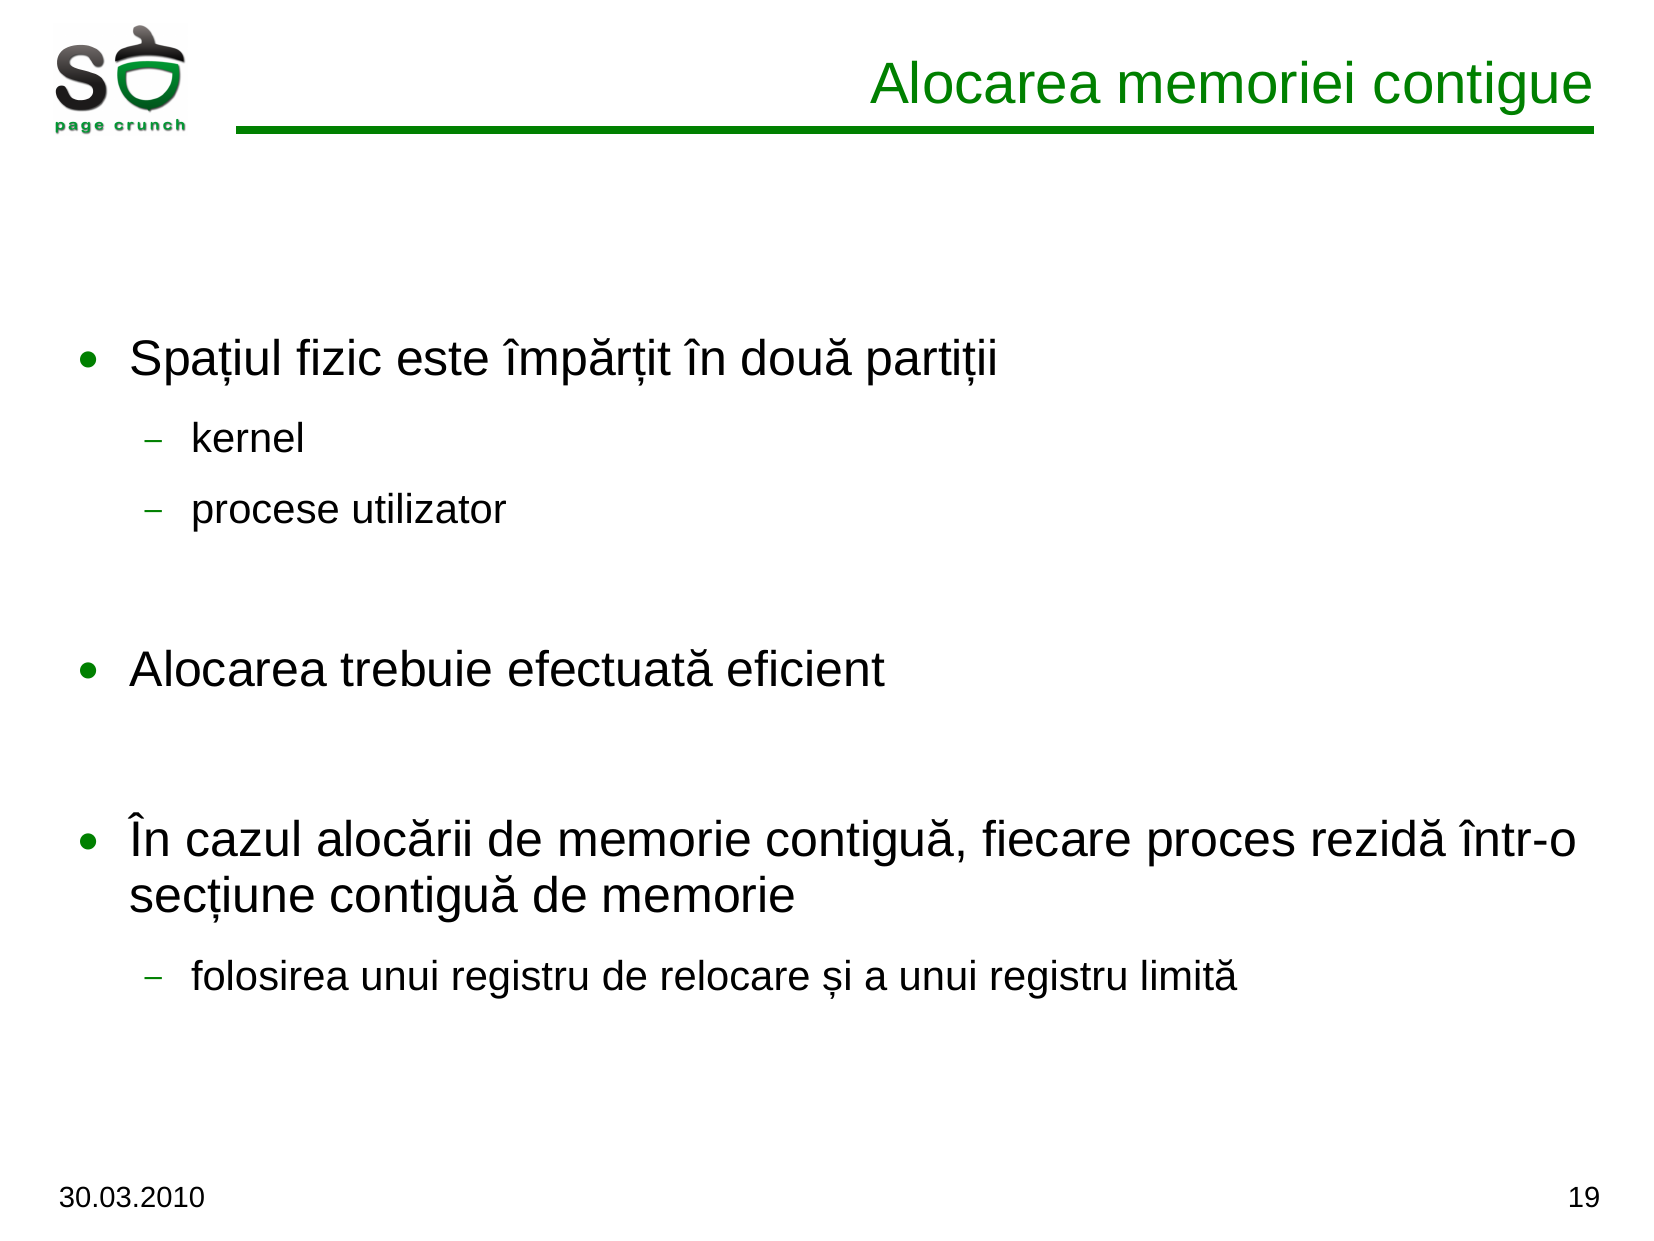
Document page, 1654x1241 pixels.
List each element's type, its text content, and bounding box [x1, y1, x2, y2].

picture [53, 23, 188, 136]
title Alocarea memoriei contigue [236, 49, 1595, 119]
list Spațiul fizic este împărțit în două partiții kernel procese utilizator Alocarea trebuie efectuată eficient În cazul alocării de memorie contiguă, fiecare proces rezidă într-o secțiune contiguă de memorie folosirea unui registru de relocare și a unui registru limită [59, 177, 1595, 1152]
